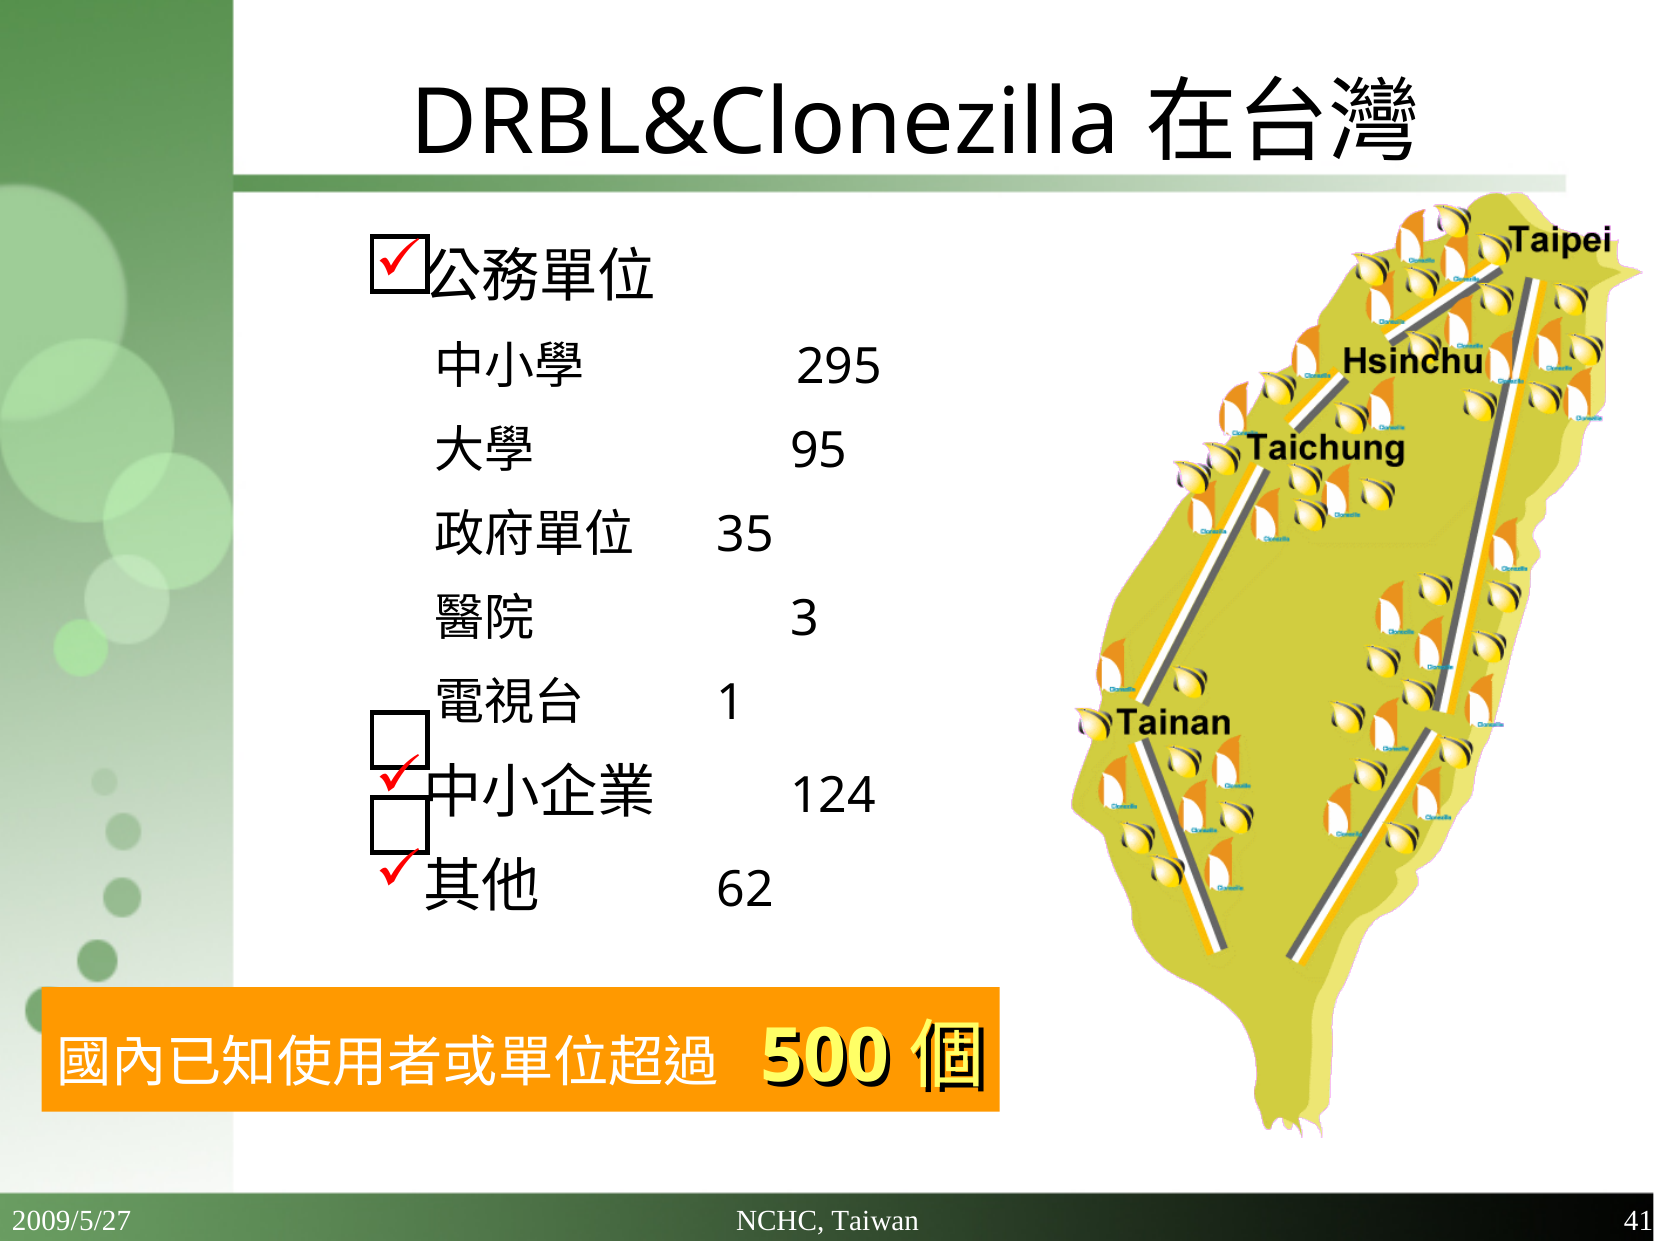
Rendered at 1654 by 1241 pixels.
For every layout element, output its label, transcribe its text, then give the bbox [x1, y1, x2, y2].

picture [0, 0, 1654, 1241]
text_box 國內已知使用者或單位超過 500個 [41, 987, 1000, 1112]
text_box 公務單位 中小學 295 大學 95 政府單位 35 醫院 3 電視台 1 中小企業 124 其他 62 [300, 236, 1052, 886]
title DRBL&Clonezilla在台灣 [236, 49, 1595, 178]
